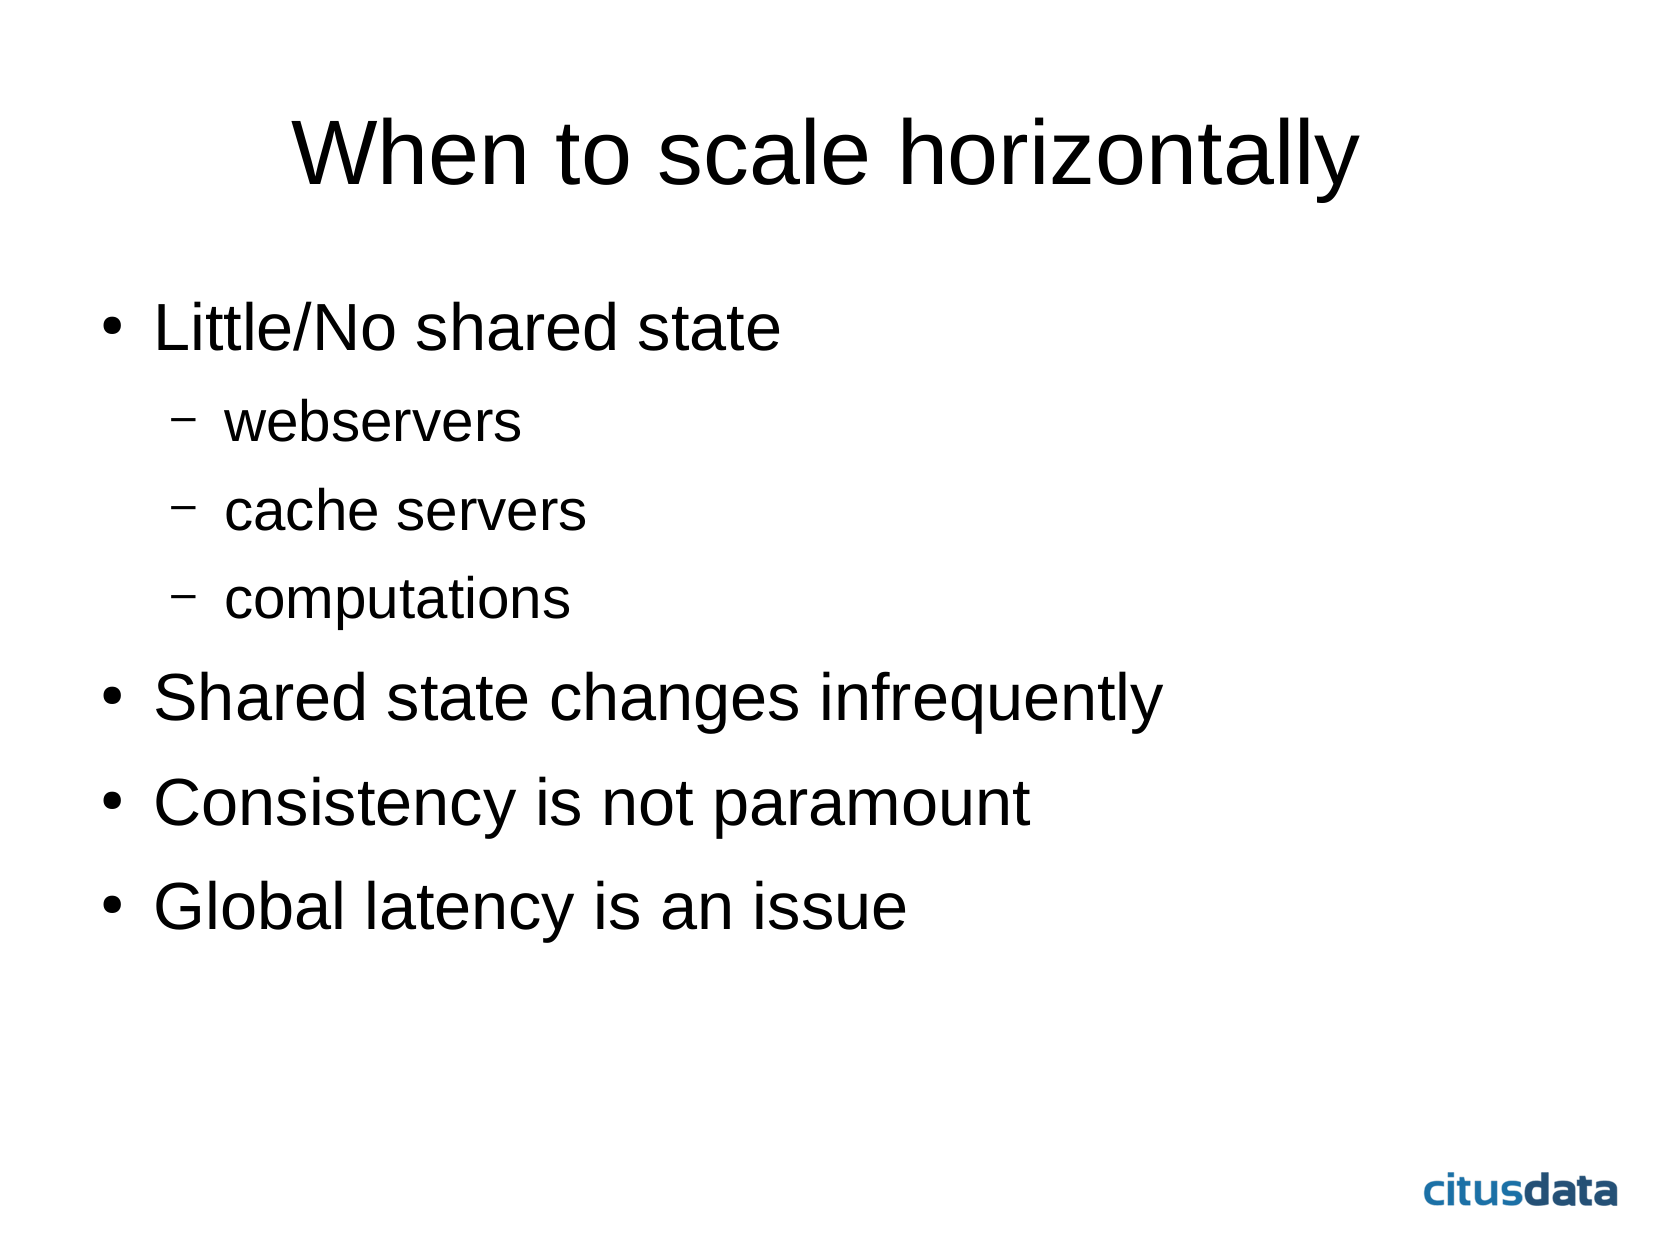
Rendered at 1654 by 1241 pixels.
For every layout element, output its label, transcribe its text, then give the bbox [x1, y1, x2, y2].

title When to scale horizontally [82, 49, 1571, 257]
picture [1420, 1167, 1622, 1209]
list Little/No shared state webservers cache servers computations Shared state changes infrequently Consistency is not paramount Global latency is an issue [82, 290, 1571, 1096]
